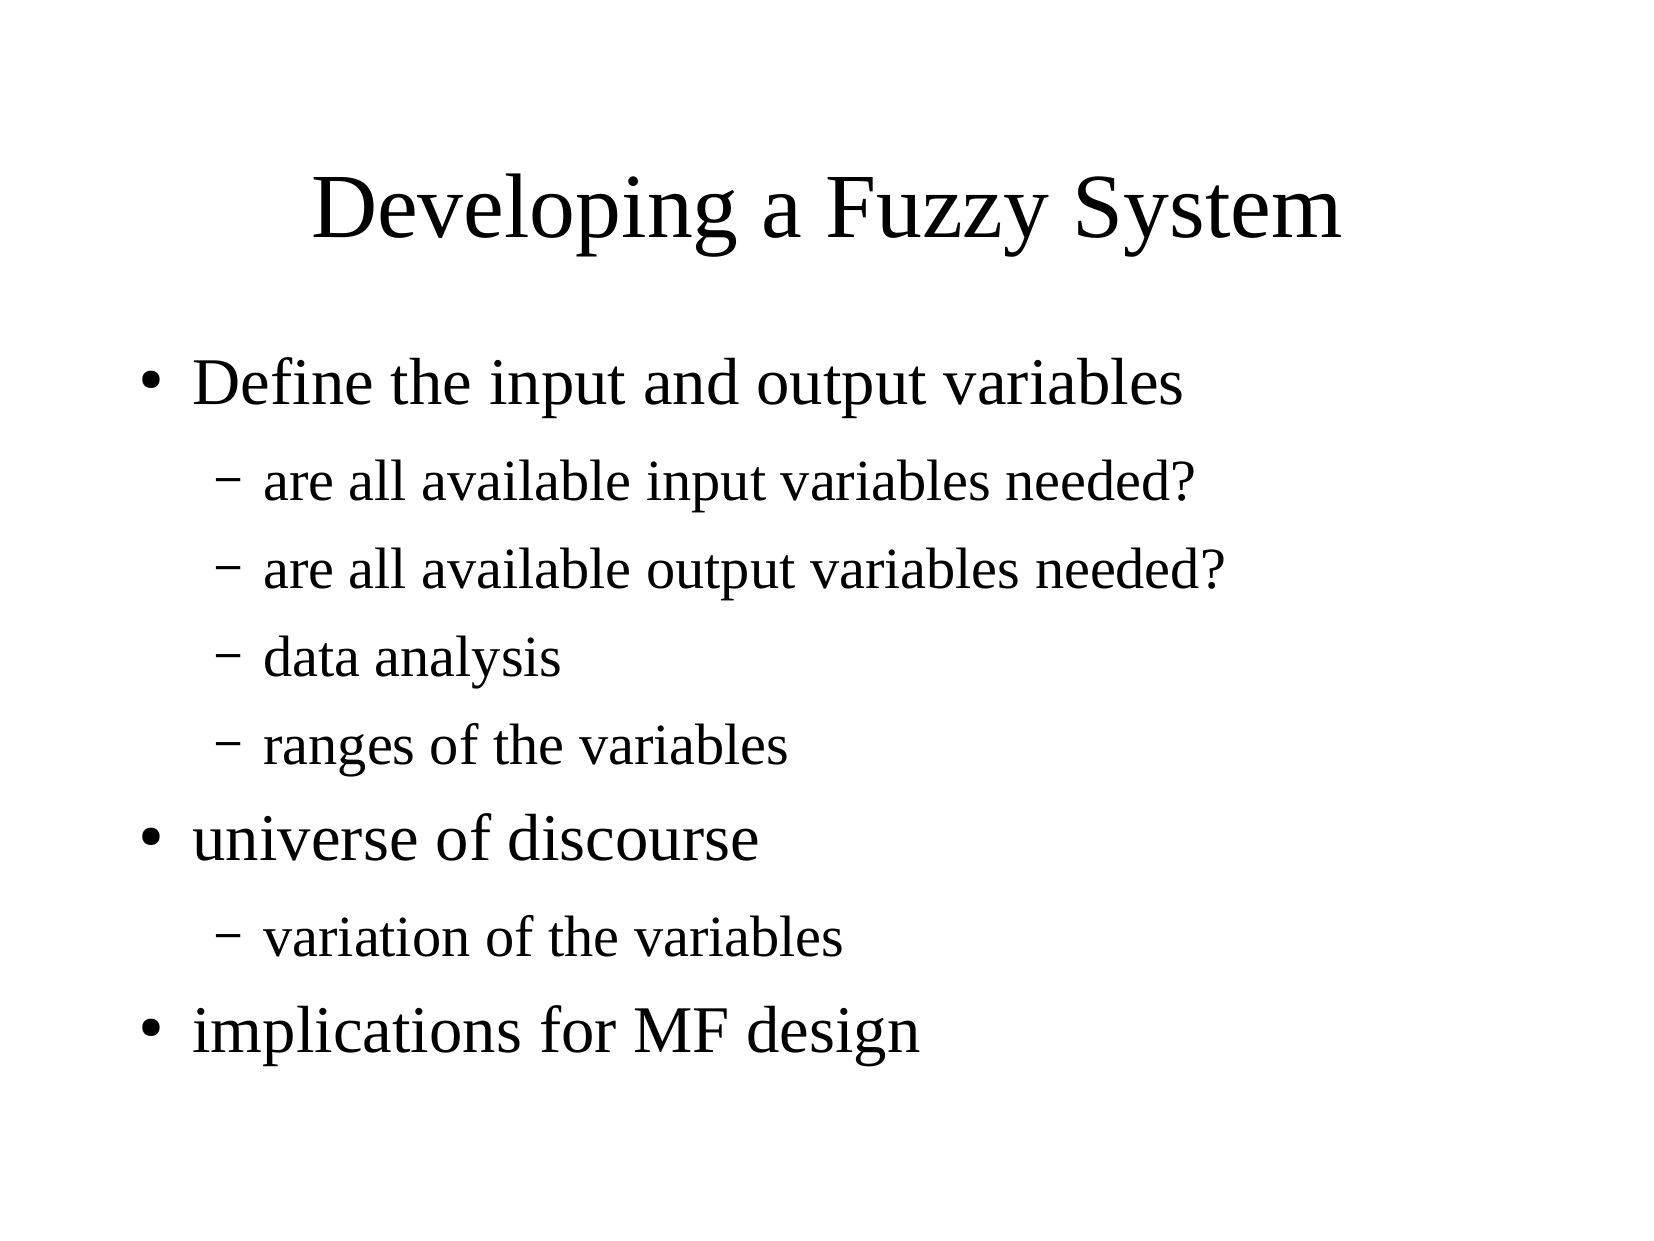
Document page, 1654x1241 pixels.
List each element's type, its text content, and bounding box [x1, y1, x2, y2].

list Define the input and output variables are all available input variables needed? are all available output variables needed? data analysis ranges of the variables universe of discourse variation of the variables implications for MF design [121, 344, 1534, 1127]
title Developing a Fuzzy System [121, 102, 1534, 311]
